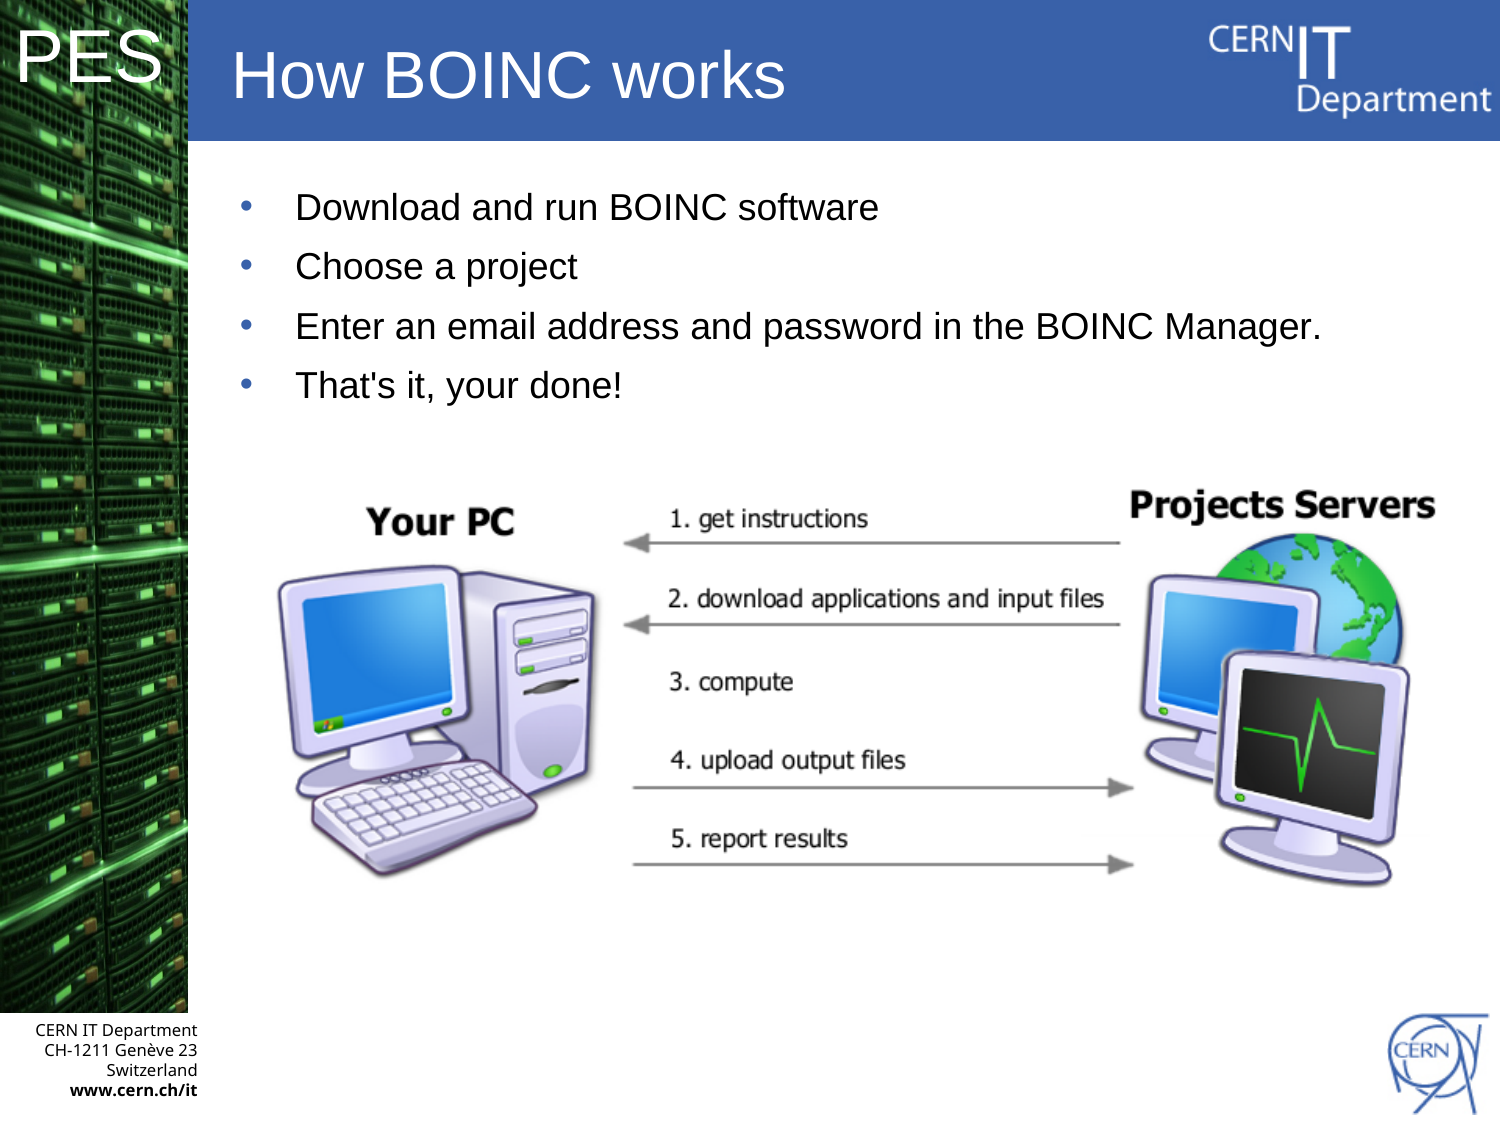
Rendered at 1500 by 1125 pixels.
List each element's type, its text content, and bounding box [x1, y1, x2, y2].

text_box How BOINC works [212, 0, 1125, 153]
picture [1125, 0, 1500, 141]
picture [246, 468, 1465, 904]
picture [0, 0, 212, 1013]
text_box Download and run BOINC software Choose a project Enter an email address and password in the BOINC Manager. That's it, your done! [224, 174, 1477, 997]
picture [1387, 1012, 1490, 1115]
